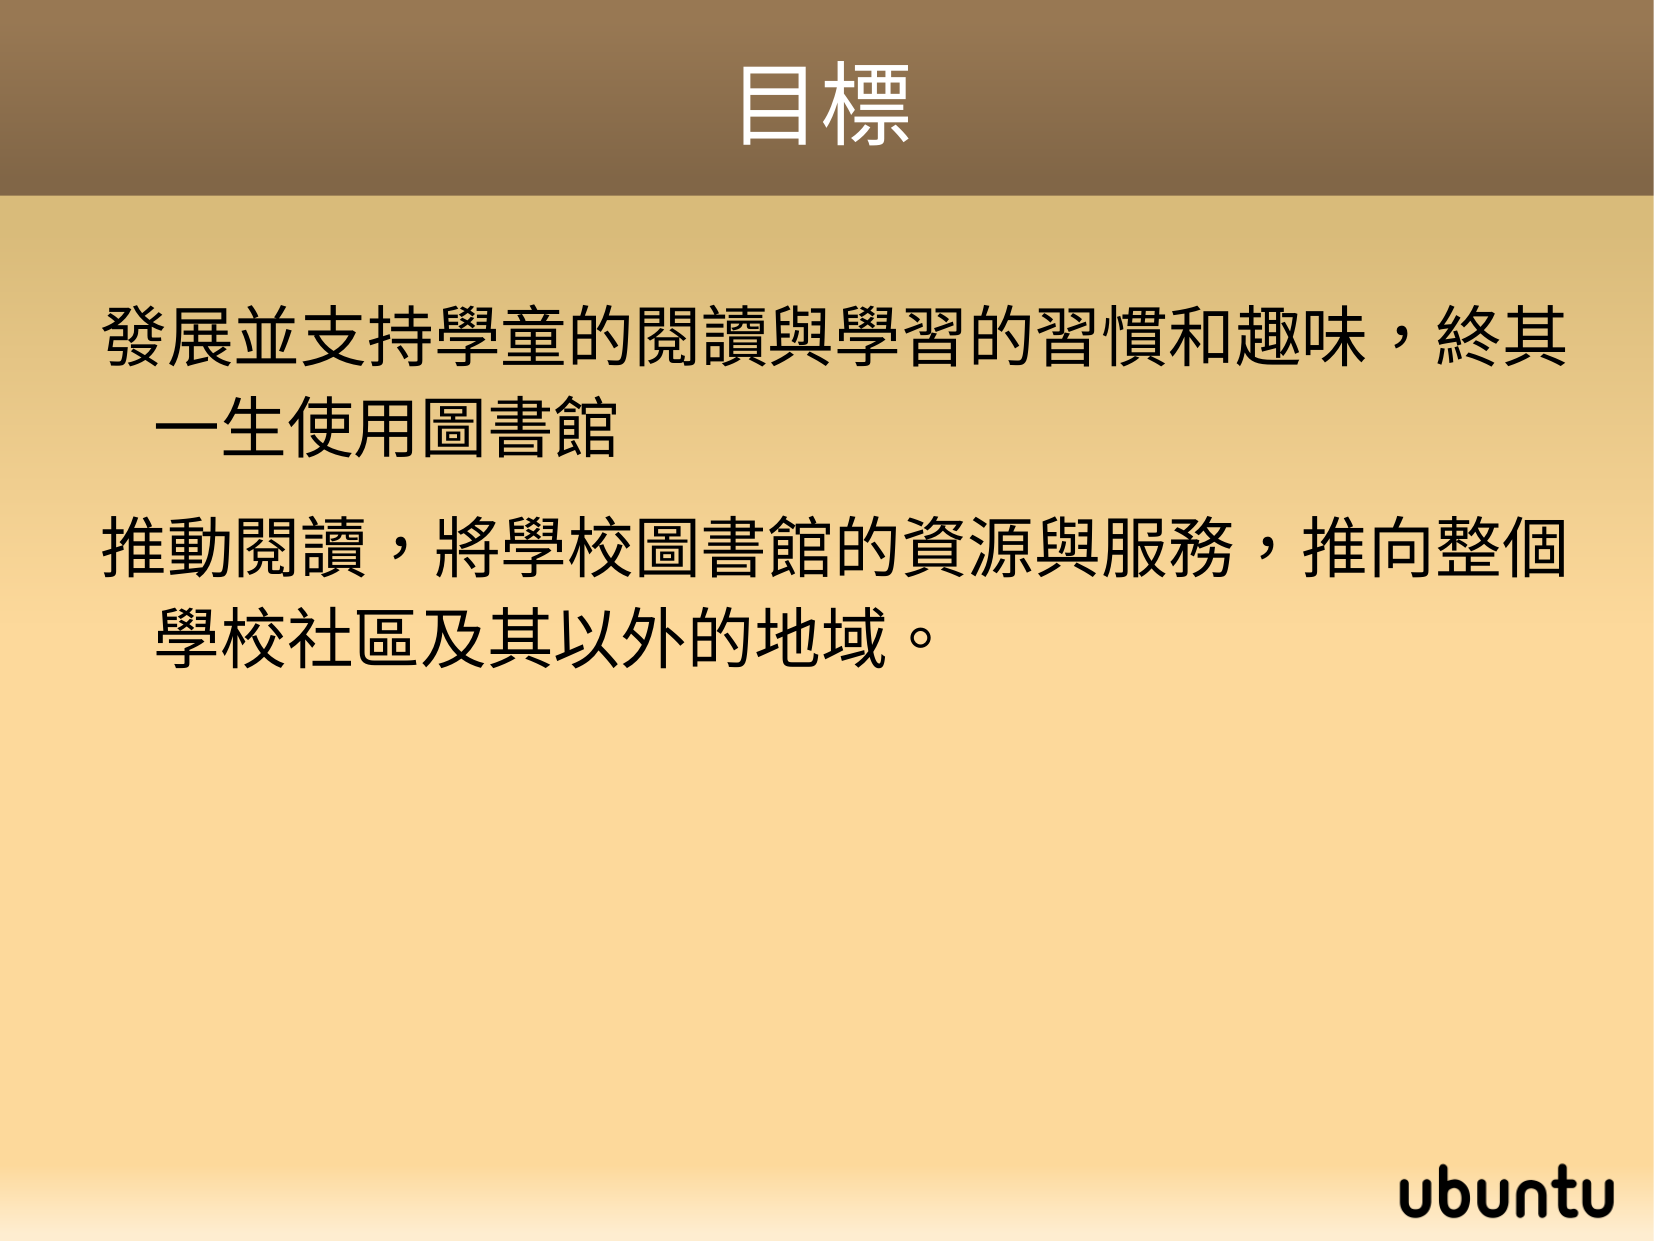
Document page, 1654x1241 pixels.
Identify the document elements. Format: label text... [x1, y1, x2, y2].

title 目標 [76, 7, 1565, 200]
picture [0, 0, 1654, 1241]
list 發展並支持學童的閱讀與學習的習慣和趣味，終其一生使用圖書館 推動閱讀，將學校圖書館的資源與服務，推向整個學校社區及其以外的地域。 [82, 290, 1571, 1094]
